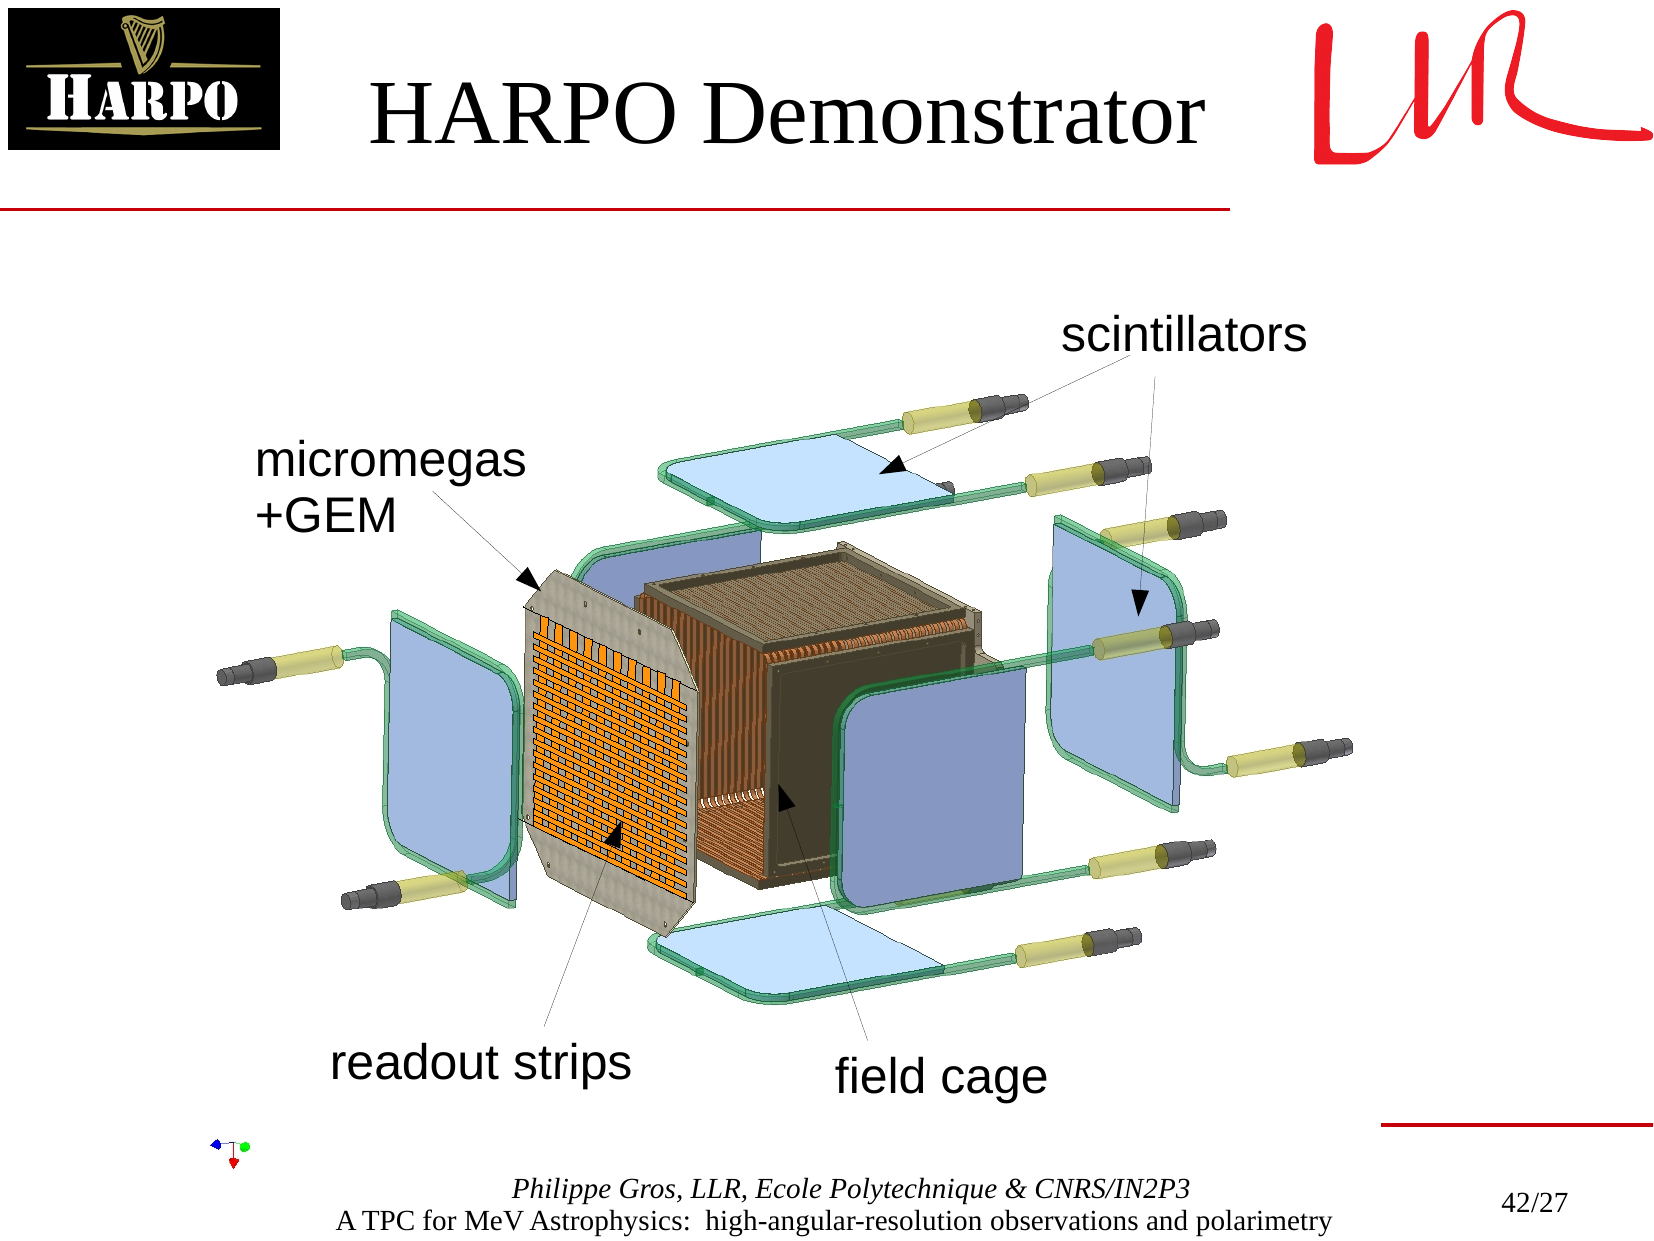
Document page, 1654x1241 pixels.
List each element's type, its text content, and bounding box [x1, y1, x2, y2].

text_box [533, 615, 687, 900]
text_box field cage [820, 1040, 1259, 1112]
picture [1314, 10, 1653, 165]
picture [197, 239, 1381, 1177]
text_box micromegas +GEM [239, 424, 561, 552]
text_box readout strips [314, 1026, 723, 1098]
title HARPO Demonstrator [284, 14, 1290, 210]
text_box scintillators [1046, 298, 1381, 370]
picture [8, 8, 280, 150]
